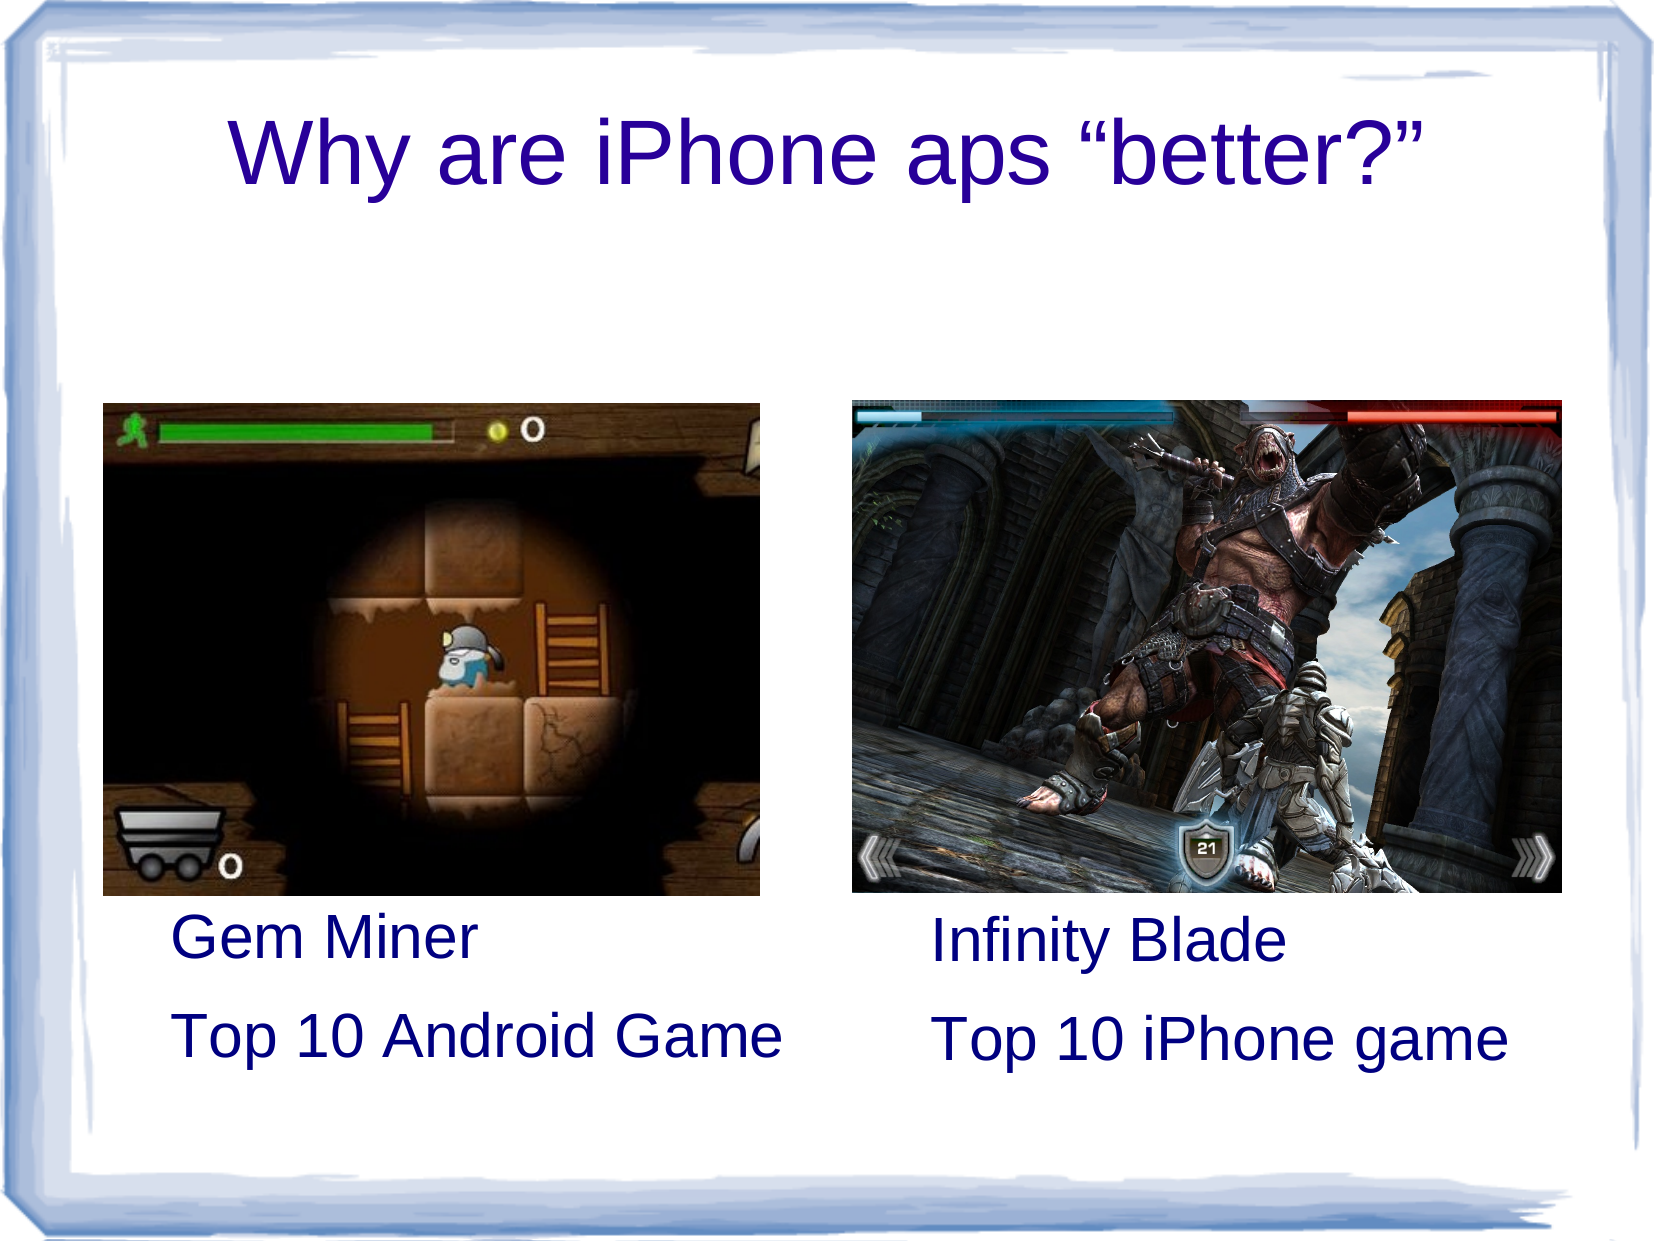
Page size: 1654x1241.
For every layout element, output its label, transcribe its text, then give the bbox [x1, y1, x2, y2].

list Gem Miner Top 10 Android Game [100, 902, 809, 1241]
list Infinity Blade Top 10 iPhone game [859, 904, 1569, 1241]
picture [0, 0, 1654, 1241]
title Why are iPhone aps “better?” [82, 49, 1571, 257]
